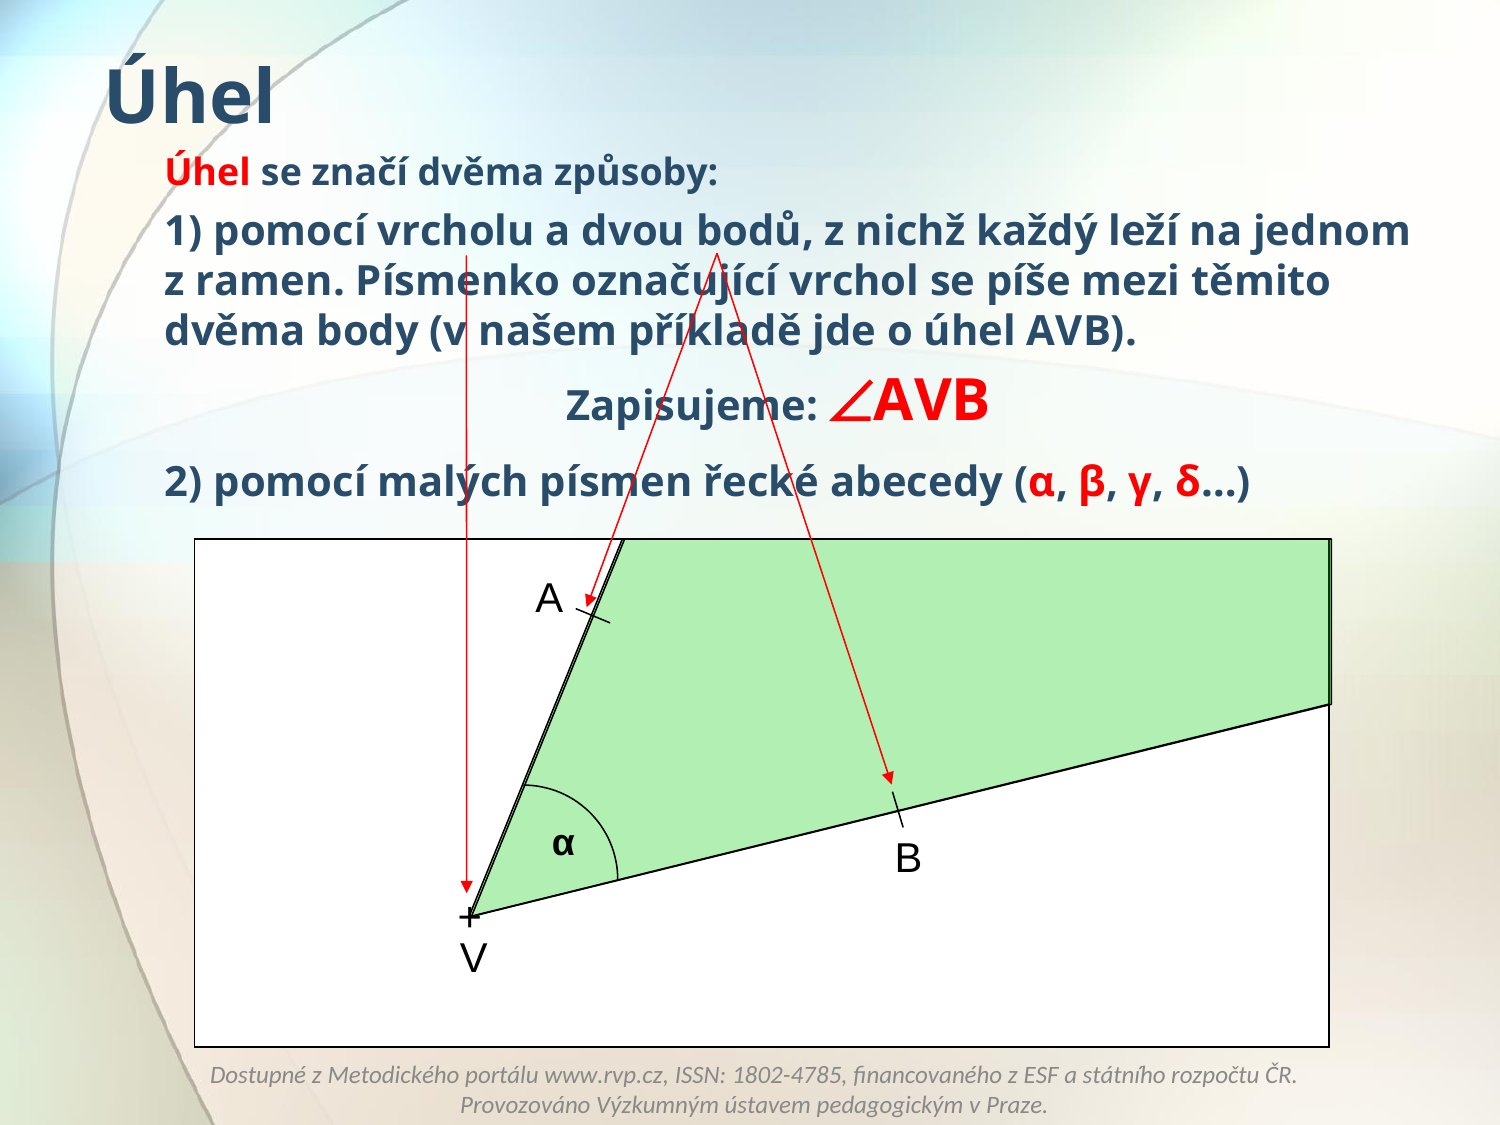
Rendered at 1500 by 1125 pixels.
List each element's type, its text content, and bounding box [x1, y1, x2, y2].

picture [0, 0, 1500, 1125]
text_box 1) pomocí vrcholu a dvou bodů, z nichž každý leží na jednom z ramen. Písmenko označující vrchol se píše mezi těmito dvěma body (v našem příkladě jde o úhel AVB). [150, 231, 1471, 327]
text_box 2) pomocí malých písmen řecké abecedy (α, β, γ, δ…)‏ [618, 432, 806, 528]
text_box 2) pomocí malých písmen řecké abecedy (α, β, γ, δ…)‏ [150, 432, 465, 528]
title Úhel [88, 50, 1424, 154]
text_box [468, 538, 623, 881]
text_box Zapisujeme: AVB [551, 349, 680, 432]
text_box Úhel se značí dvěma způsoby: [149, 123, 1426, 218]
text_box Zapisujeme: AVB [750, 349, 1046, 432]
text_box Zapisujeme: AVB [653, 349, 774, 432]
text_box α [537, 810, 597, 872]
text_box 2) pomocí malých písmen řecké abecedy (α, β, γ, δ…)‏ [777, 432, 1471, 528]
text_box B [879, 822, 940, 889]
text_box V [445, 922, 505, 989]
text_box [194, 538, 1329, 1047]
text_box [527, 538, 1332, 878]
text_box + [471, 910, 503, 922]
text_box + [474, 881, 503, 914]
text_box + [442, 881, 484, 948]
text_box 2) pomocí malých písmen řecké abecedy (α, β, γ, δ…)‏ [468, 432, 650, 528]
text_box A [520, 562, 580, 629]
text_box [488, 786, 616, 907]
